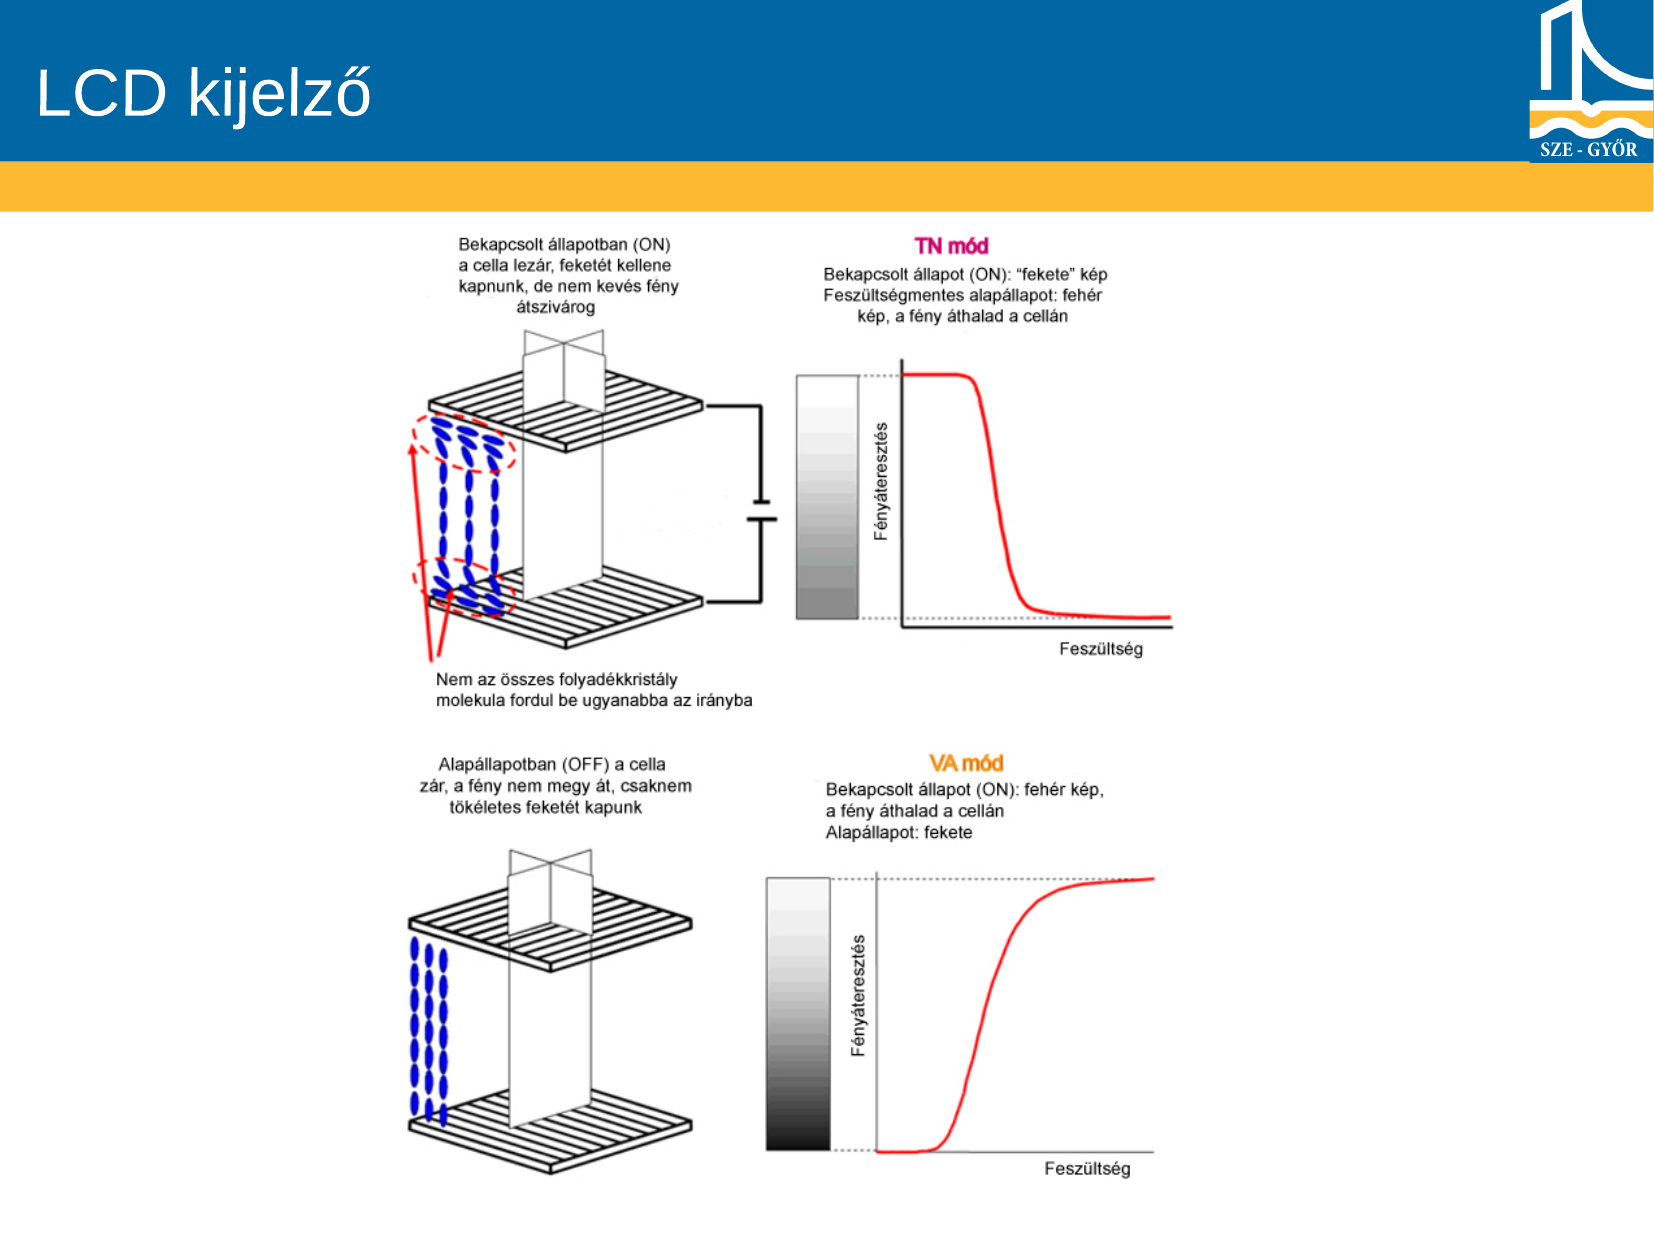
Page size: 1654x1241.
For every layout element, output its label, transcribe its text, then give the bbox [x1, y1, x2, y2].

picture [401, 229, 1181, 727]
picture [1529, 0, 1654, 163]
picture [401, 739, 1205, 1207]
text_box LCD kijelző [34, 48, 1524, 144]
